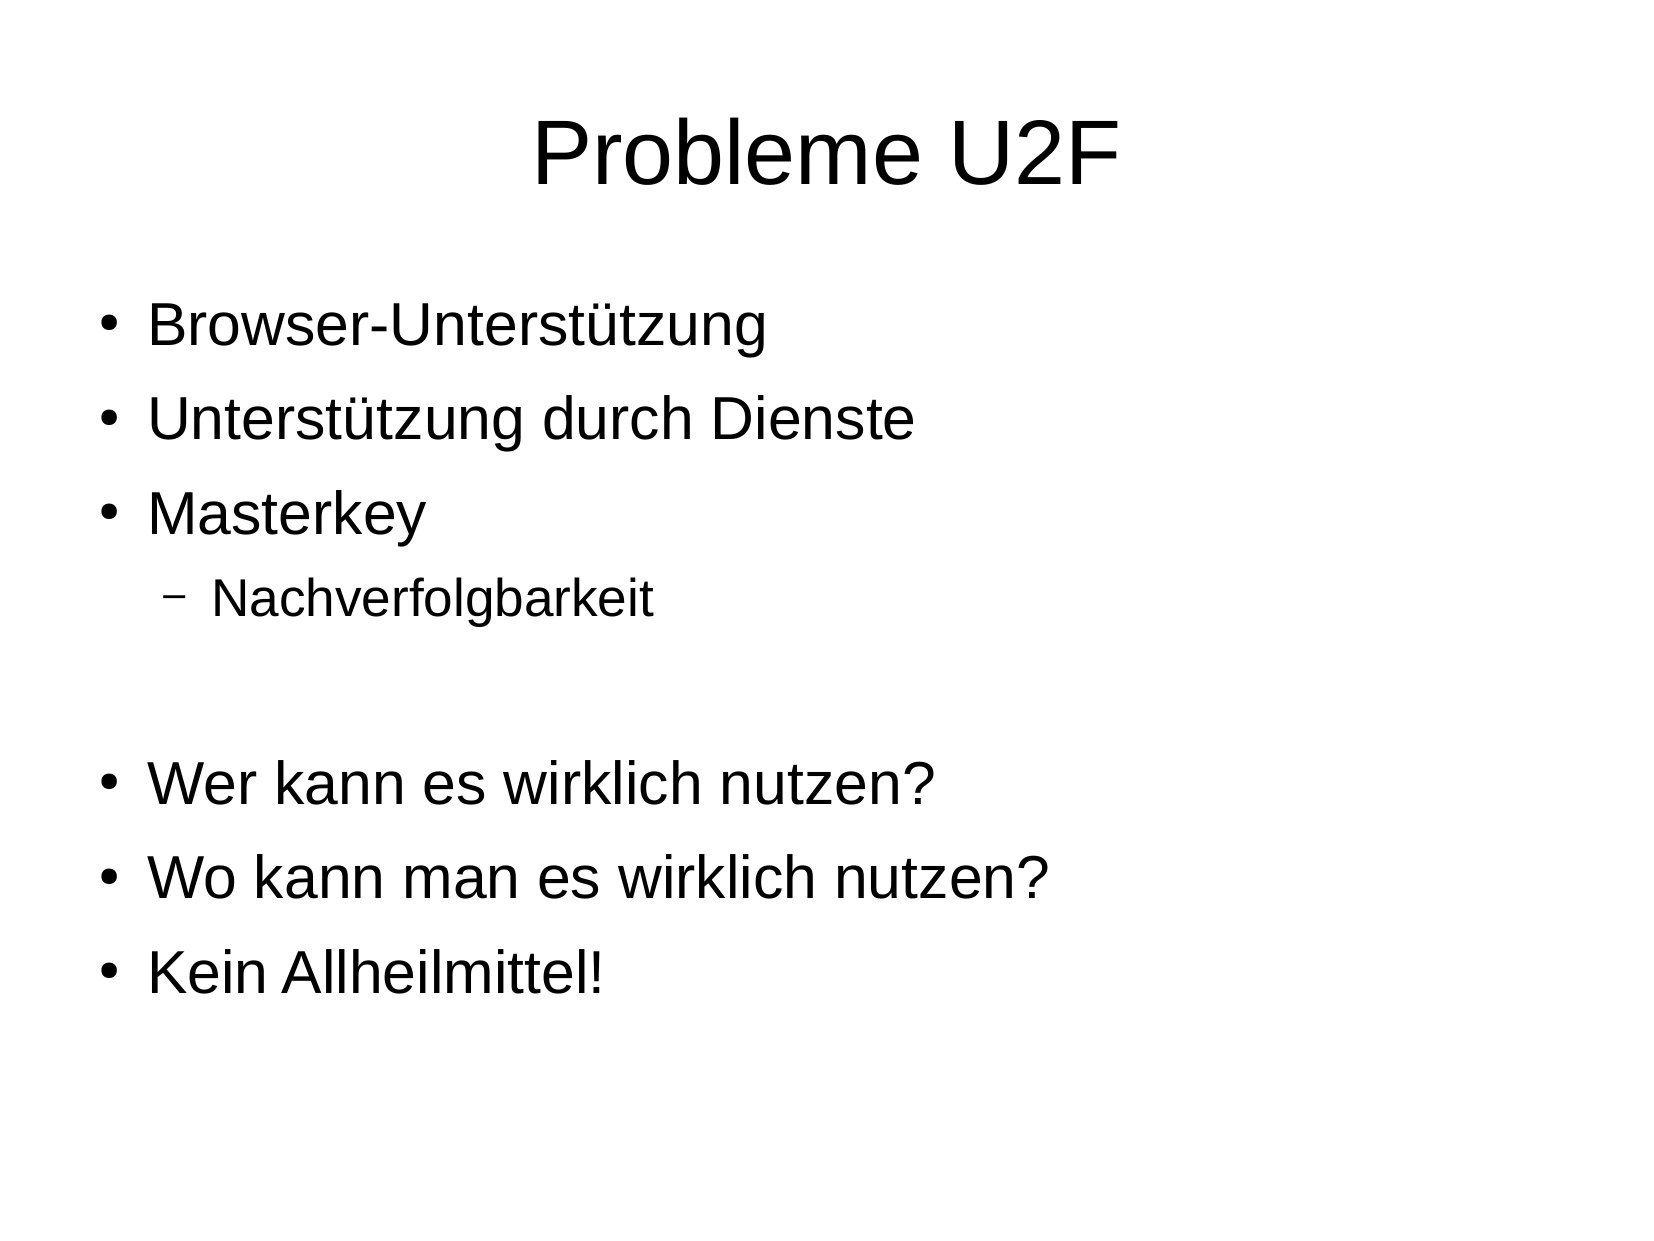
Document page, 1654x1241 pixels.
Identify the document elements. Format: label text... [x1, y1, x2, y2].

list Browser-Unterstützung Unterstützung durch Dienste Masterkey Nachverfolgbarkeit Wer kann es wirklich nutzen? Wo kann man es wirklich nutzen? Kein Allheilmittel! [82, 290, 1571, 1010]
title Probleme U2F [82, 49, 1571, 257]
